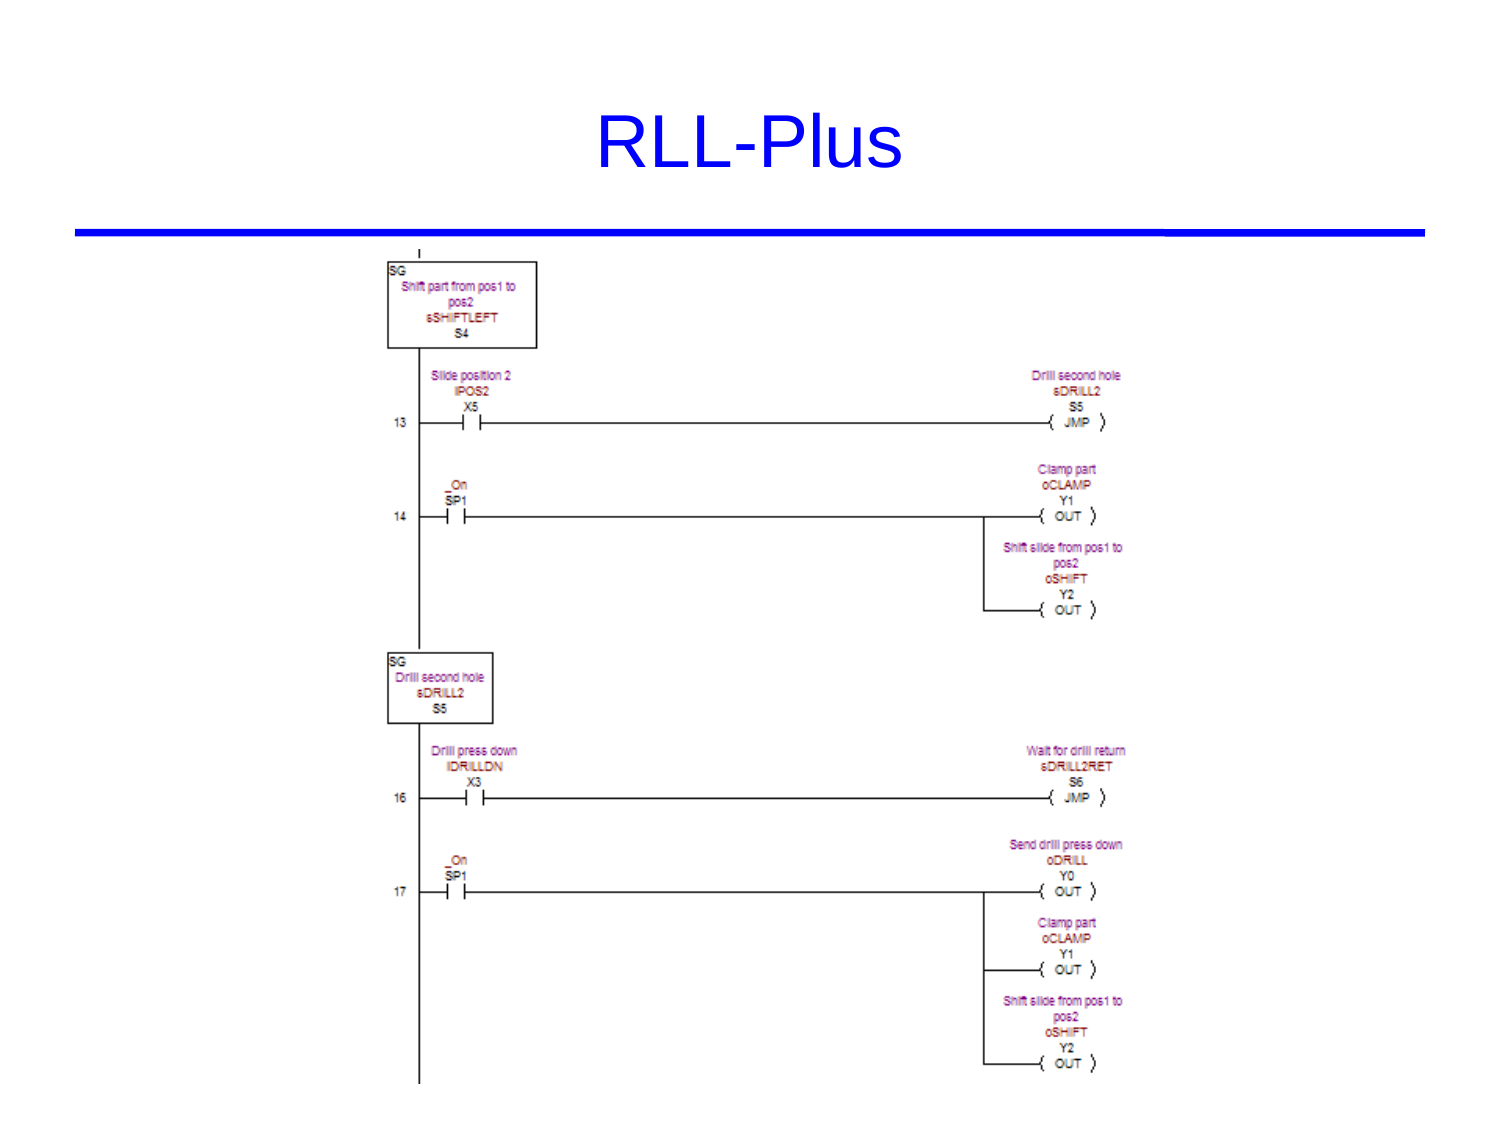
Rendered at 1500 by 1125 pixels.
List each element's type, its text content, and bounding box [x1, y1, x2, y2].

title RLL-Plus [112, 89, 1388, 186]
picture [375, 249, 1135, 1084]
